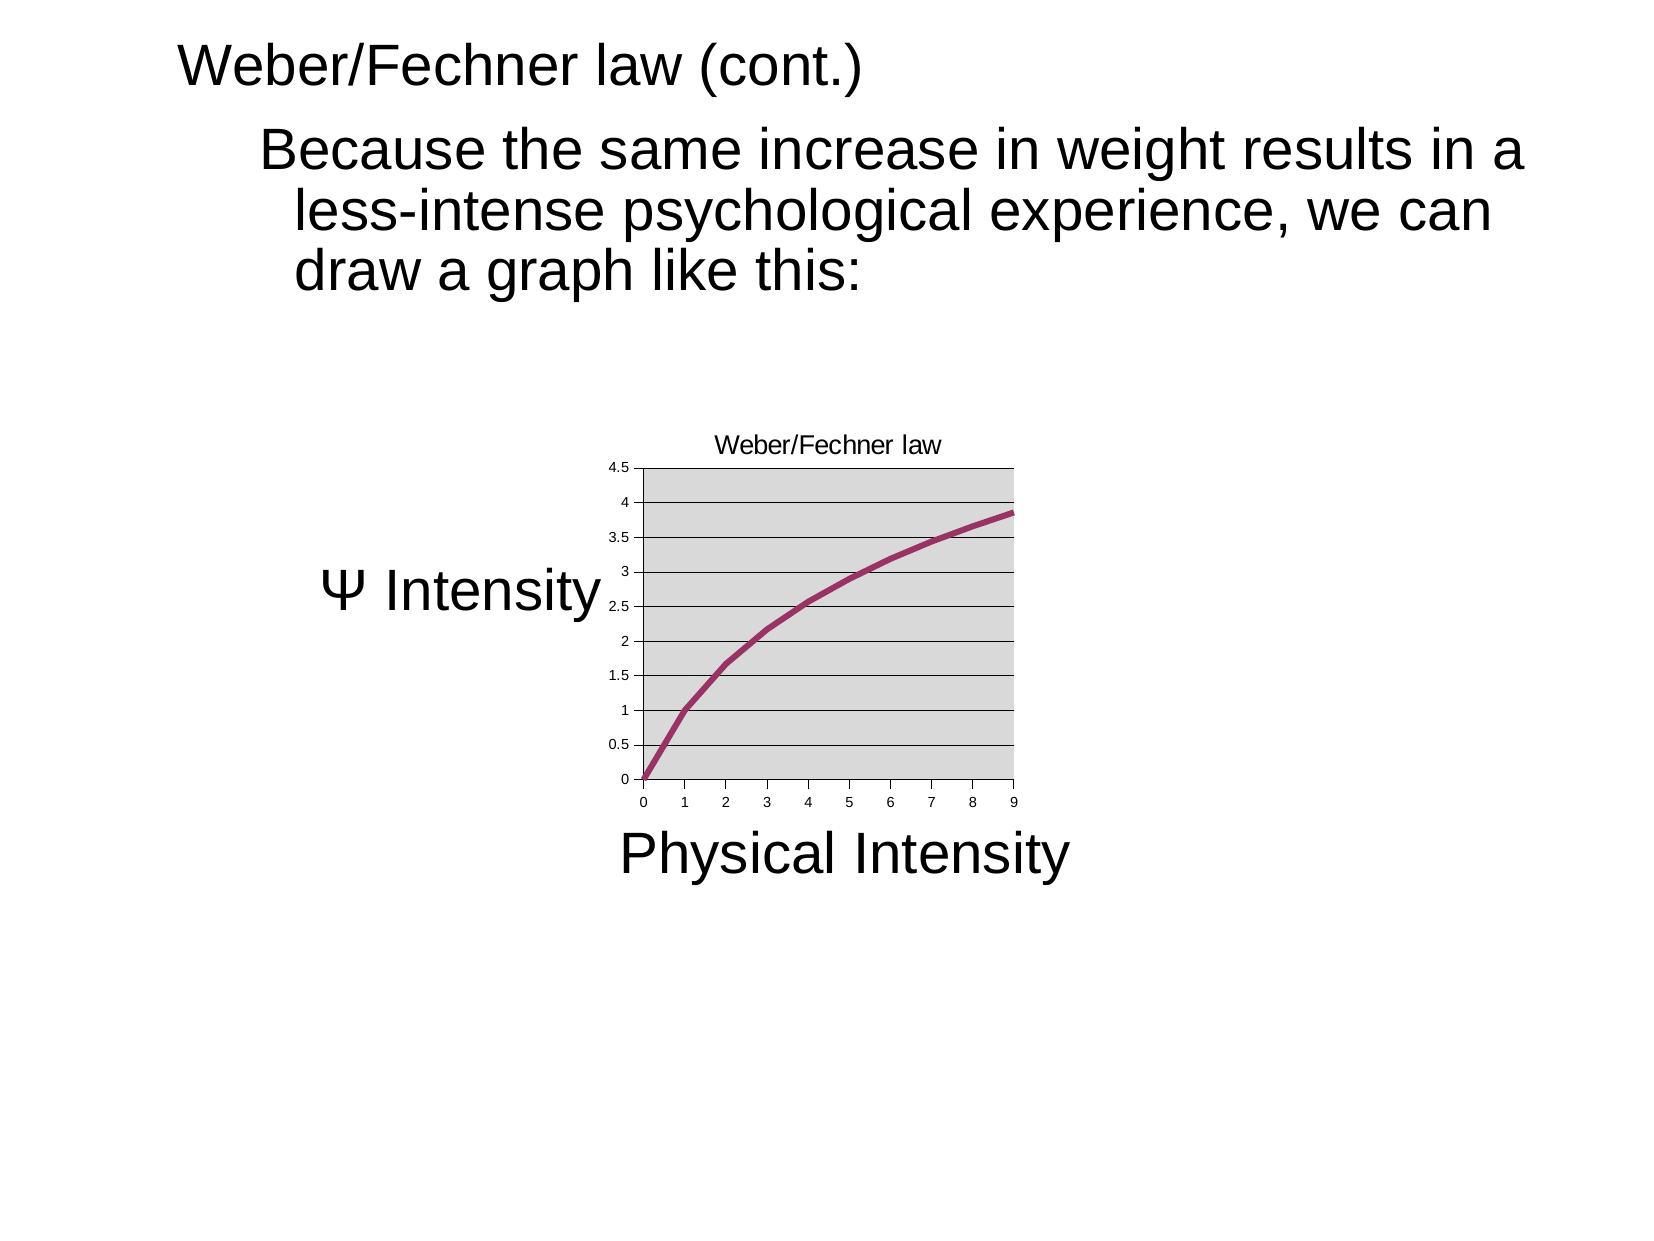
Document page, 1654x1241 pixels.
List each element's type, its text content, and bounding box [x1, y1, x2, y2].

chart [560, 414, 1094, 825]
list Physical Intensity [525, 825, 1126, 938]
list Weber/Fechner law (cont.) Because the same increase in weight results in a less-intense psychological experience, we can draw a graph like this: [82, 37, 1571, 451]
list Ψ Intensity [225, 562, 826, 676]
